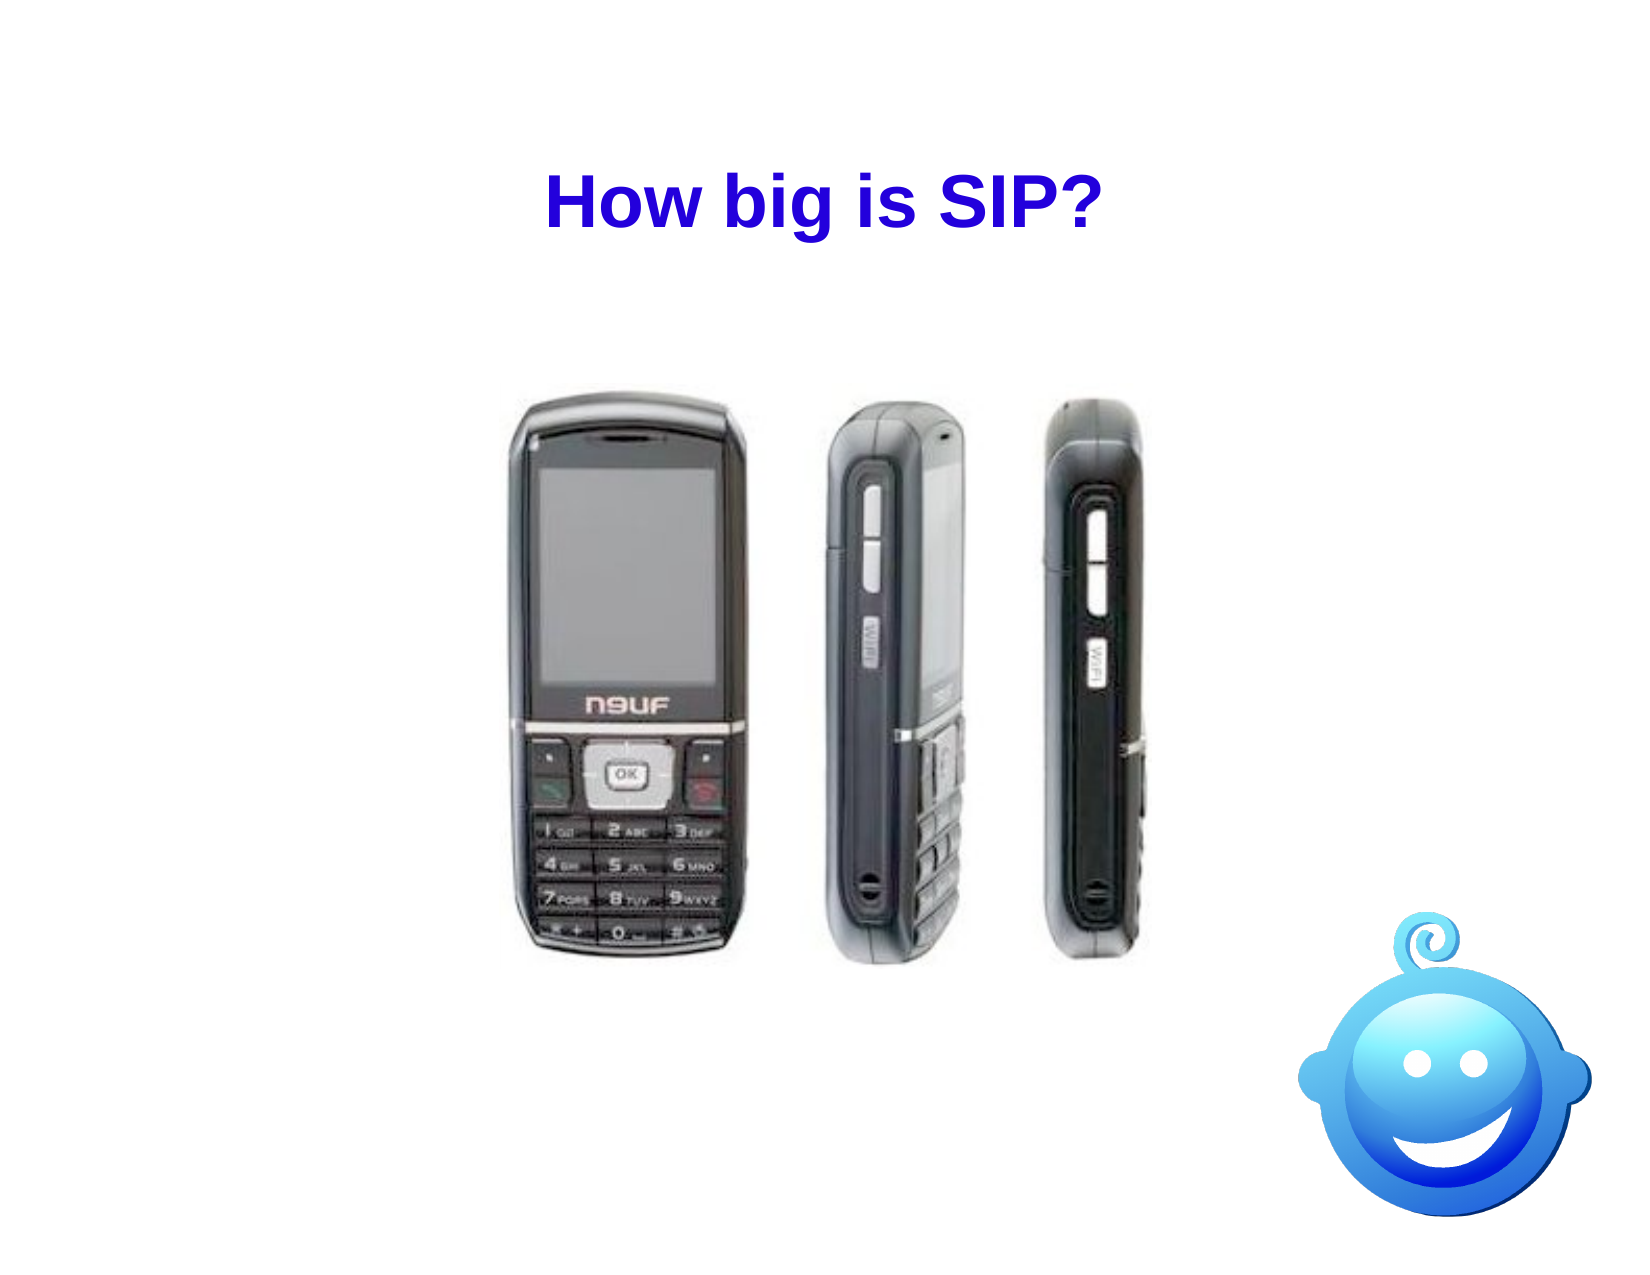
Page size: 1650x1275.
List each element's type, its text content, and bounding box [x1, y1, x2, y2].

picture [1298, 911, 1592, 1217]
title How big is SIP? [135, 104, 1515, 299]
picture [499, 383, 1152, 969]
